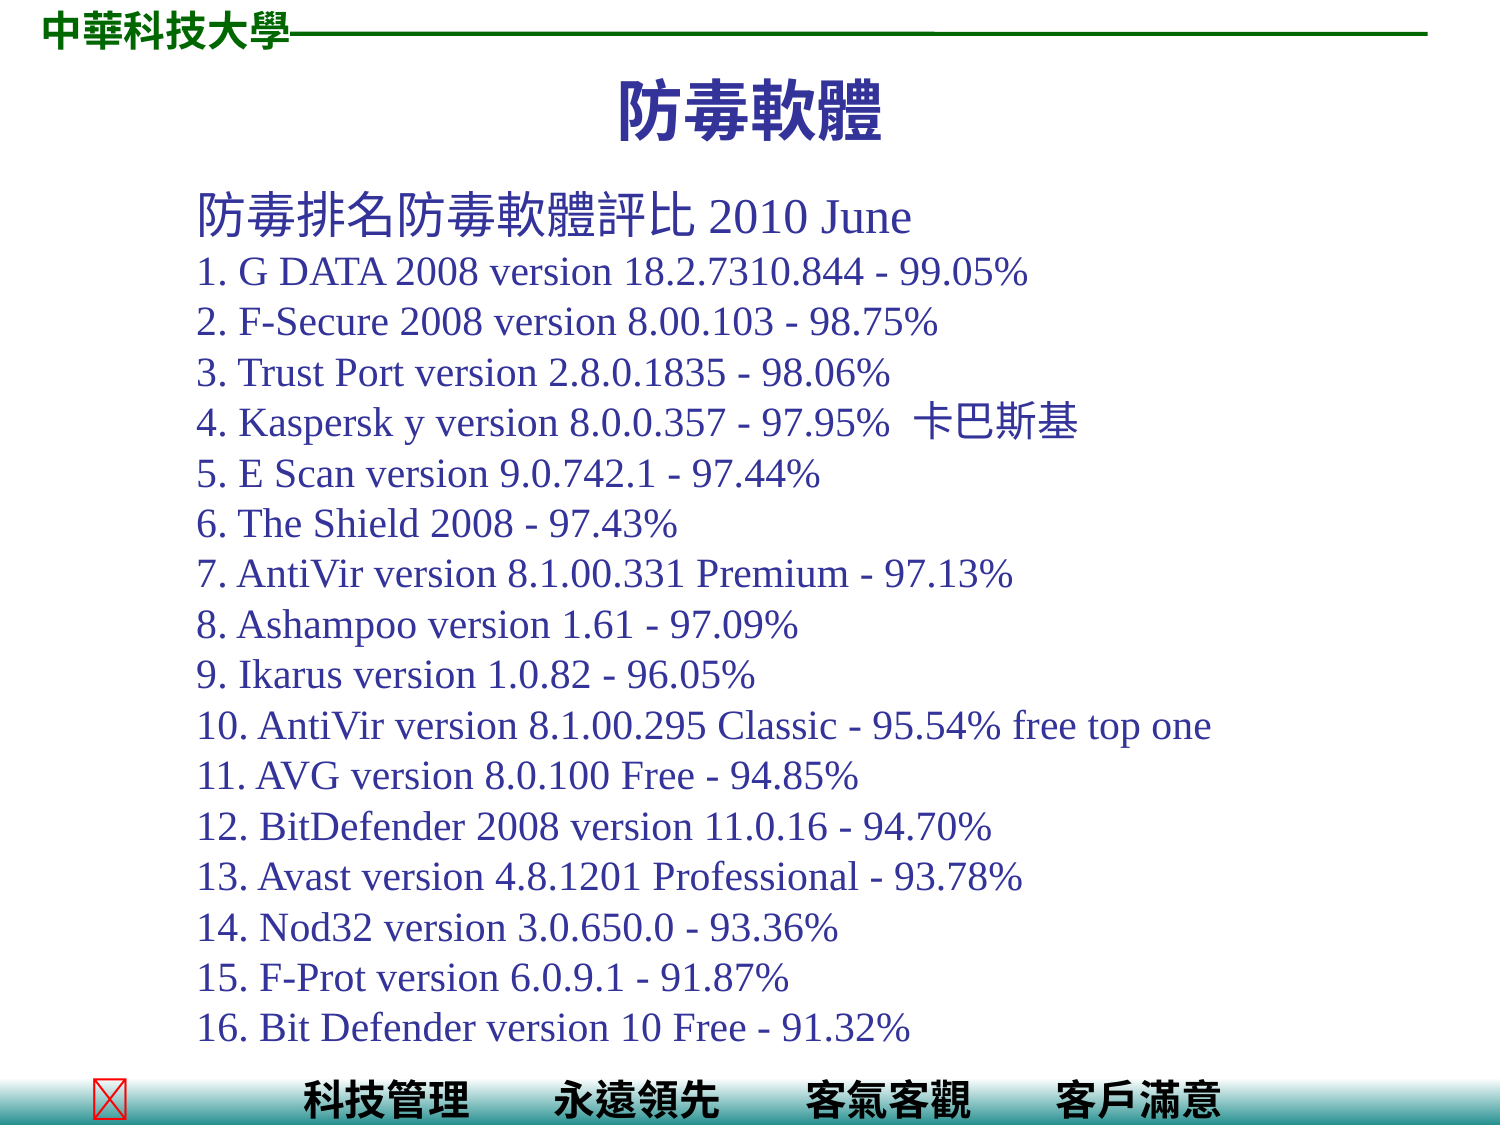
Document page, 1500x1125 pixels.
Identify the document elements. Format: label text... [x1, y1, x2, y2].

list 防毒排名防毒軟體評比2010 June 1. G DATA 2008 version 18.2.7310.844 - 99.05% 2. F-Secure 2008 version 8.00.103 - 98.75% 3. Trust Port version 2.8.0.1835 - 98.06% 4. Kaspersk y version 8.0.0.357 - 97.95% 卡巴斯基 5. E Scan version 9.0.742.1 - 97.44% 6. The Shield 2008 - 97.43% 7. AntiVir version 8.1.00.331 Premium - 97.13% 8. Ashampoo version 1.61 - 97.09% 9. Ikarus version 1.0.82 - 96.05% 10. AntiVir version 8.1.00.295 Classic - 95.54% free top one 11. AVG version 8.0.100 Free - 94.85% 12. BitDefender 2008 version 11.0.16 - 94.70% 13. Avast version 4.8.1201 Professional - 93.78% 14. Nod32 version 3.0.650.0 - 93.36% 15. F-Prot version 6.0.9.1 - 91.87% 16. Bit Defender version 10 Free - 91.32% [125, 187, 1426, 1063]
title 防毒軟體 [75, 50, 1426, 168]
